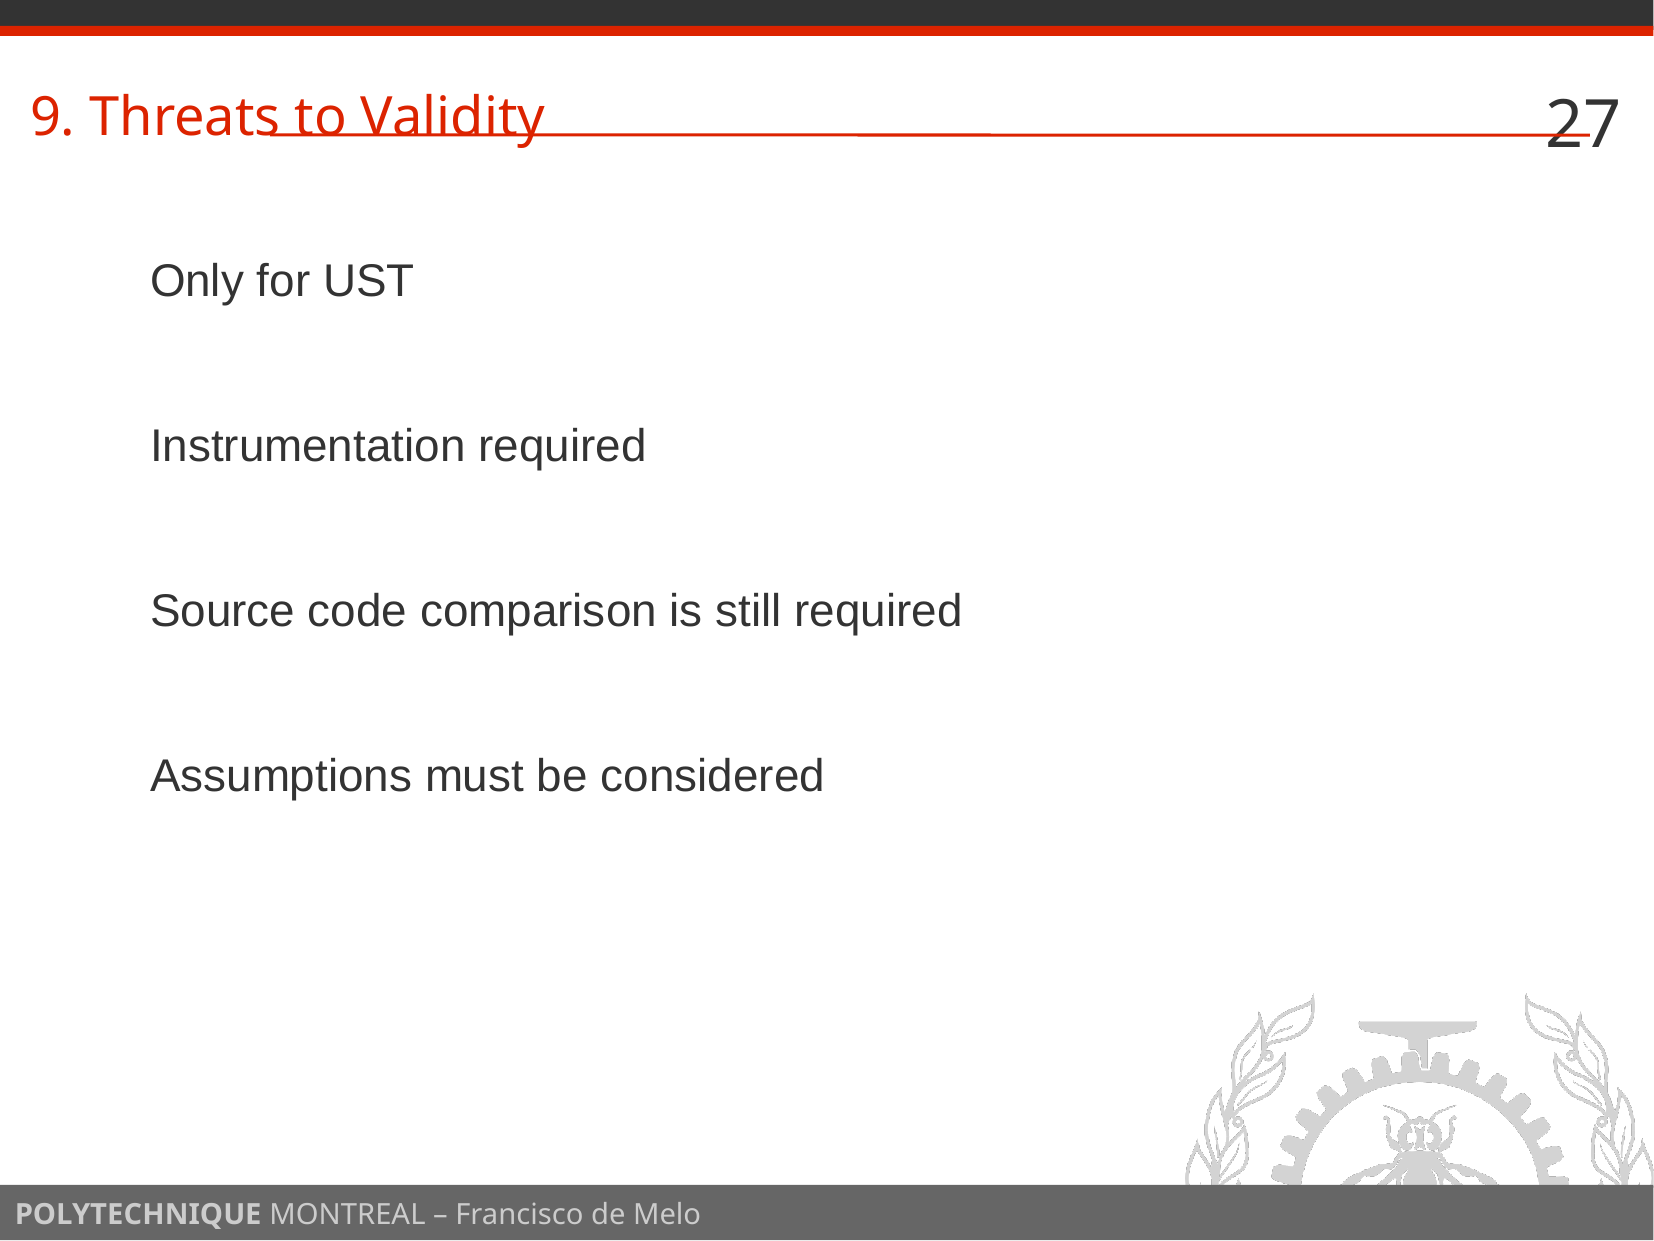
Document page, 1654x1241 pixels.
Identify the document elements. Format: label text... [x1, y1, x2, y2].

text_box 9. Threats to Validity [29, 44, 1425, 270]
text_box [0, 0, 1654, 36]
text_box 27 [1544, 30, 1654, 173]
picture [1185, 967, 1654, 1184]
text_box POLYTECHNIQUE MONTREAL – Francisco de Melo [0, 1184, 1654, 1241]
text_box Only for UST Instrumentation required Source code comparison is still required Assumptions must be considered [149, 227, 1545, 917]
